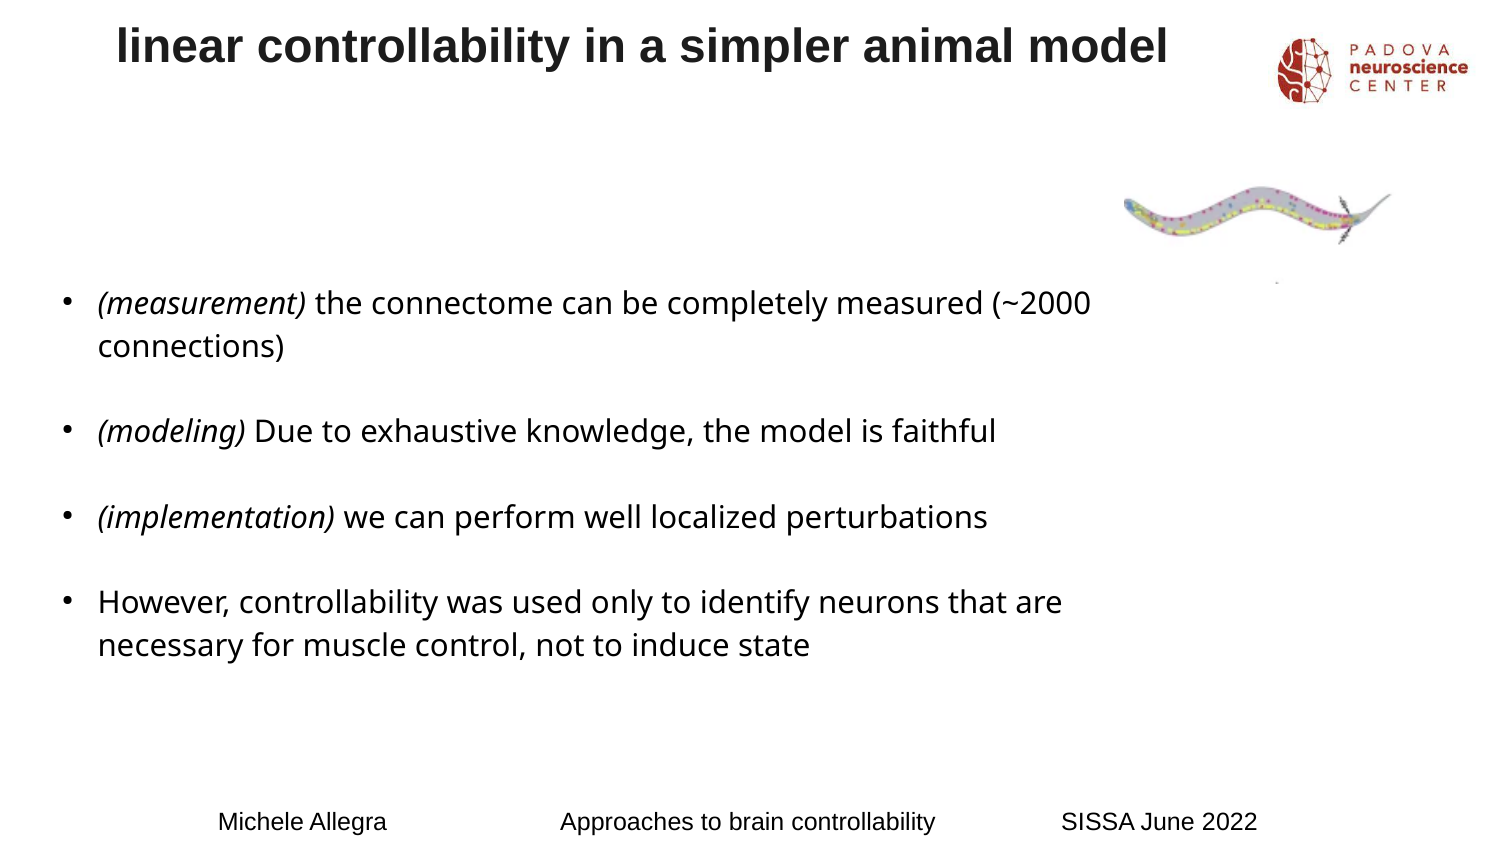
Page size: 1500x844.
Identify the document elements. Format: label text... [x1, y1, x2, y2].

text_box Michele Allegra Approaches to brain controllability SISSA June 2022 [64, 794, 1415, 844]
picture [1124, 174, 1406, 284]
text_box linear controllability in a simpler animal model [0, 0, 1337, 95]
text_box (measurement) the connectome can be completely measured (~2000 connections) (modeling) Due to exhaustive knowledge, the model is faithful (implementation) we can perform well localized perturbations However, controllability was used only to identify neurons that are necessary for muscle control, not to induce state [47, 230, 1155, 790]
picture [1268, 10, 1476, 123]
